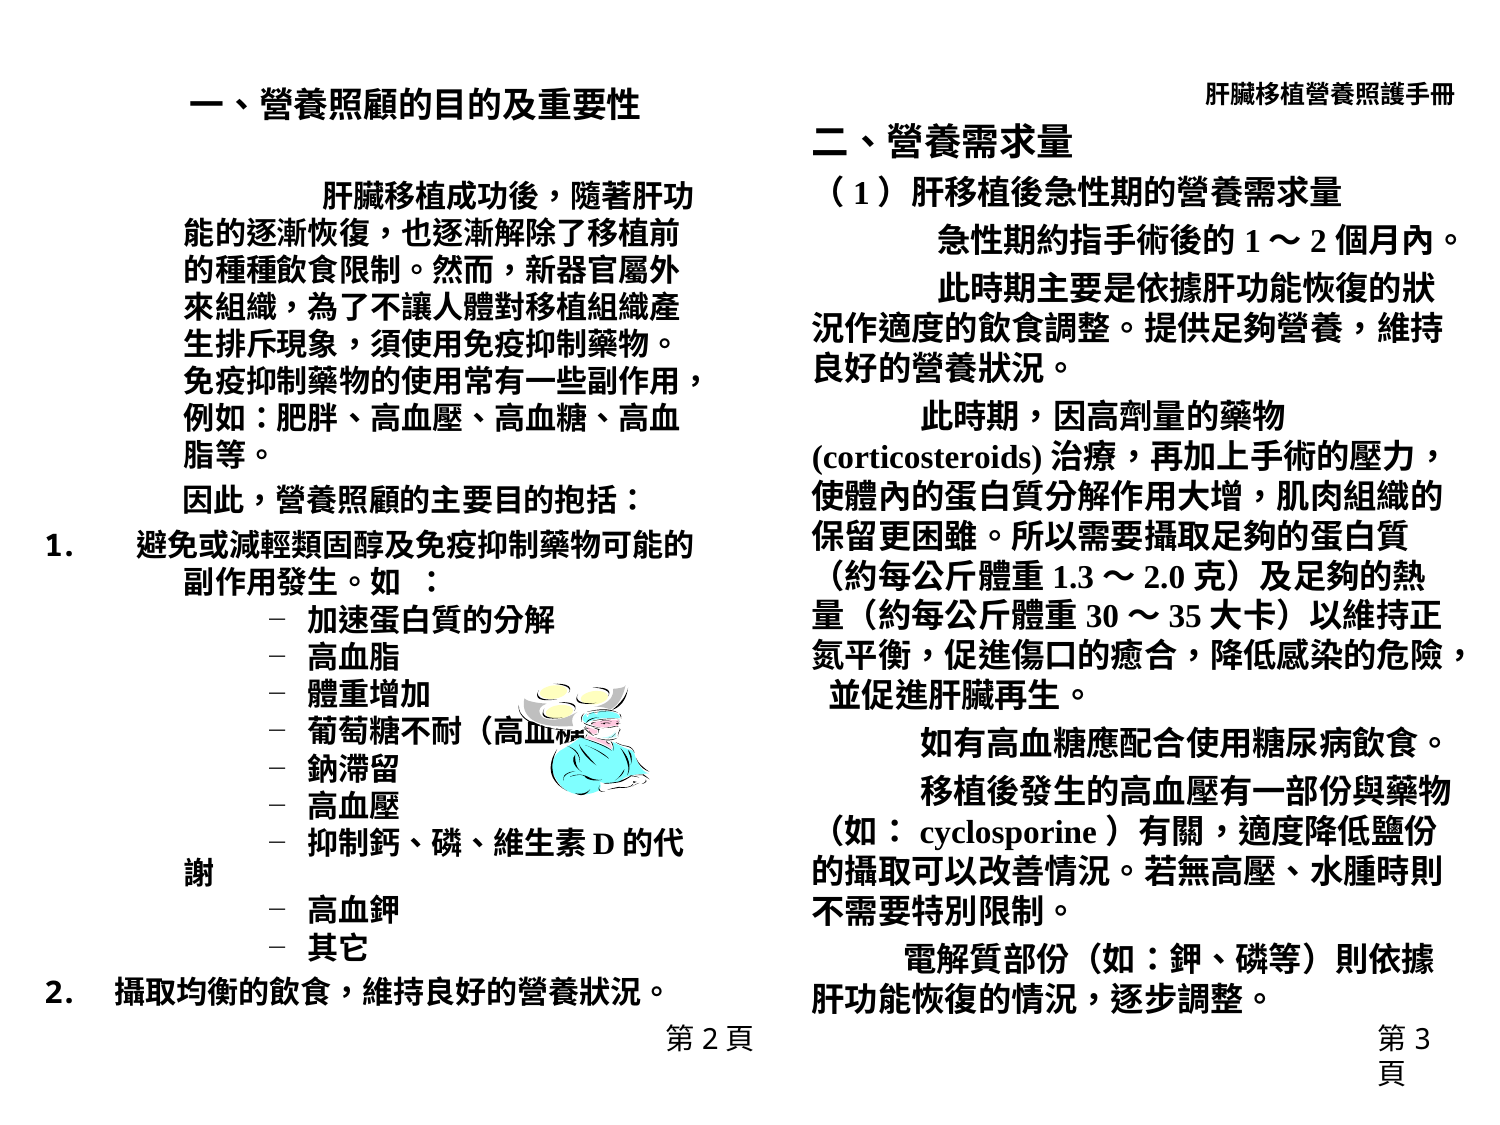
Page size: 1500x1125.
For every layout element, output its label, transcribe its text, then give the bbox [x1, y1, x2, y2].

text_box 第3頁 [1362, 1012, 1476, 1063]
text_box 第2頁 [650, 1012, 776, 1063]
picture [512, 675, 650, 807]
list 肝臟栘植營養照護手冊 二、營養需求量 （1）肝移植後急性期的營養需求量 急性期約指手術後的1～2個月內。 此時期主要是依據肝功能恢復的狀況作適度的飲食調整。提供足夠營養，維持良好的營養狀況。 此時期，因高劑量的藥物(corticosteroids)治療，再加上手術的壓力，使體內的蛋白質分解作用大增，肌肉組織的保留更困雖。所以需要攝取足夠的蛋白質（約每公斤體重1.3～2.0克）及足夠的熱量（約每公斤體重30～35大卡）以維持正氮平衡，促進傷口的癒合，降低感染的危險， 並促進肝臟再生。 如有高血糖應配合使用糖尿病飲食。 移植後發生的高血壓有一部份與藥物（如：cyclosporine）有關，適度降低鹽份的攝取可以改善情況。若無高壓、水腫時則不需要特別限制。 電解質部份（如：鉀、磷等）則依據肝功能恢復的情況，逐步調整。 [797, 75, 1471, 1047]
list 一、營養照顧的目的及重要性 肝臟移植成功後，隨著肝功能的逐漸恢復，也逐漸解除了移植前的種種飲食限制。然而，新器官屬外來組織，為了不讓人體對移植組織產生排斥現象，須使用免疫抑制藥物。免疫抑制藥物的使用常有一些副作用，例如：肥胖、高血壓、高血糖、高血脂等。 因此，營養照顧的主要目的抱括： 避免或減輕類固醇及免疫抑制藥物可能的副作用發生。如 ： ╴加速蛋白質的分解 ╴高血脂 ╴體重增加 ╴葡萄糖不耐（高血糖） ╴鈉滯留 ╴高血壓 ╴抑制鈣、磷、維生素D的代謝 ╴高血鉀 ╴其它 攝取均衡的飲食，維持良好的營養狀況。 [29, 75, 713, 1063]
